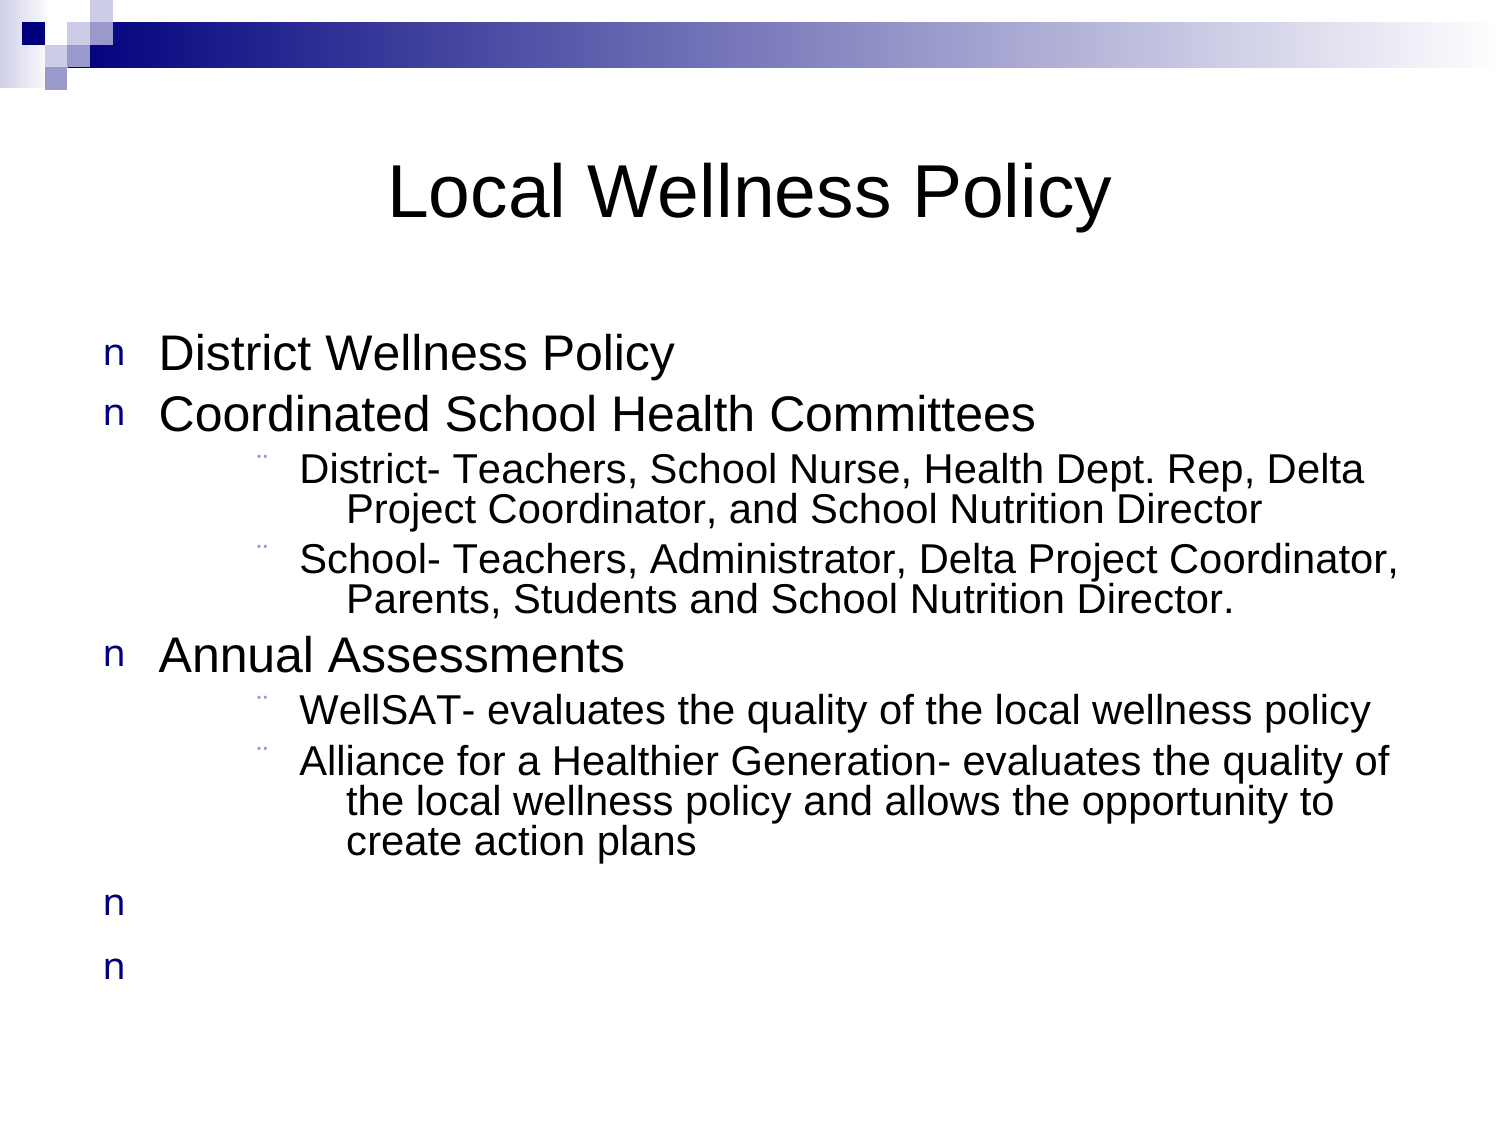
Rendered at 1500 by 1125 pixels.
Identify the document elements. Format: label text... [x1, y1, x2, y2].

title Local Wellness Policy [75, 75, 1426, 300]
list District Wellness Policy Coordinated School Health Committees District- Teachers, School Nurse, Health Dept. Rep, Delta Project Coordinator, and School Nutrition Director School- Teachers, Administrator, Delta Project Coordinator, Parents, Students and School Nutrition Director. Annual Assessments WellSAT- evaluates the quality of the local wellness policy Alliance for a Healthier Generation- evaluates the quality of the local wellness policy and allows the opportunity to create action plans [87, 324, 1438, 963]
